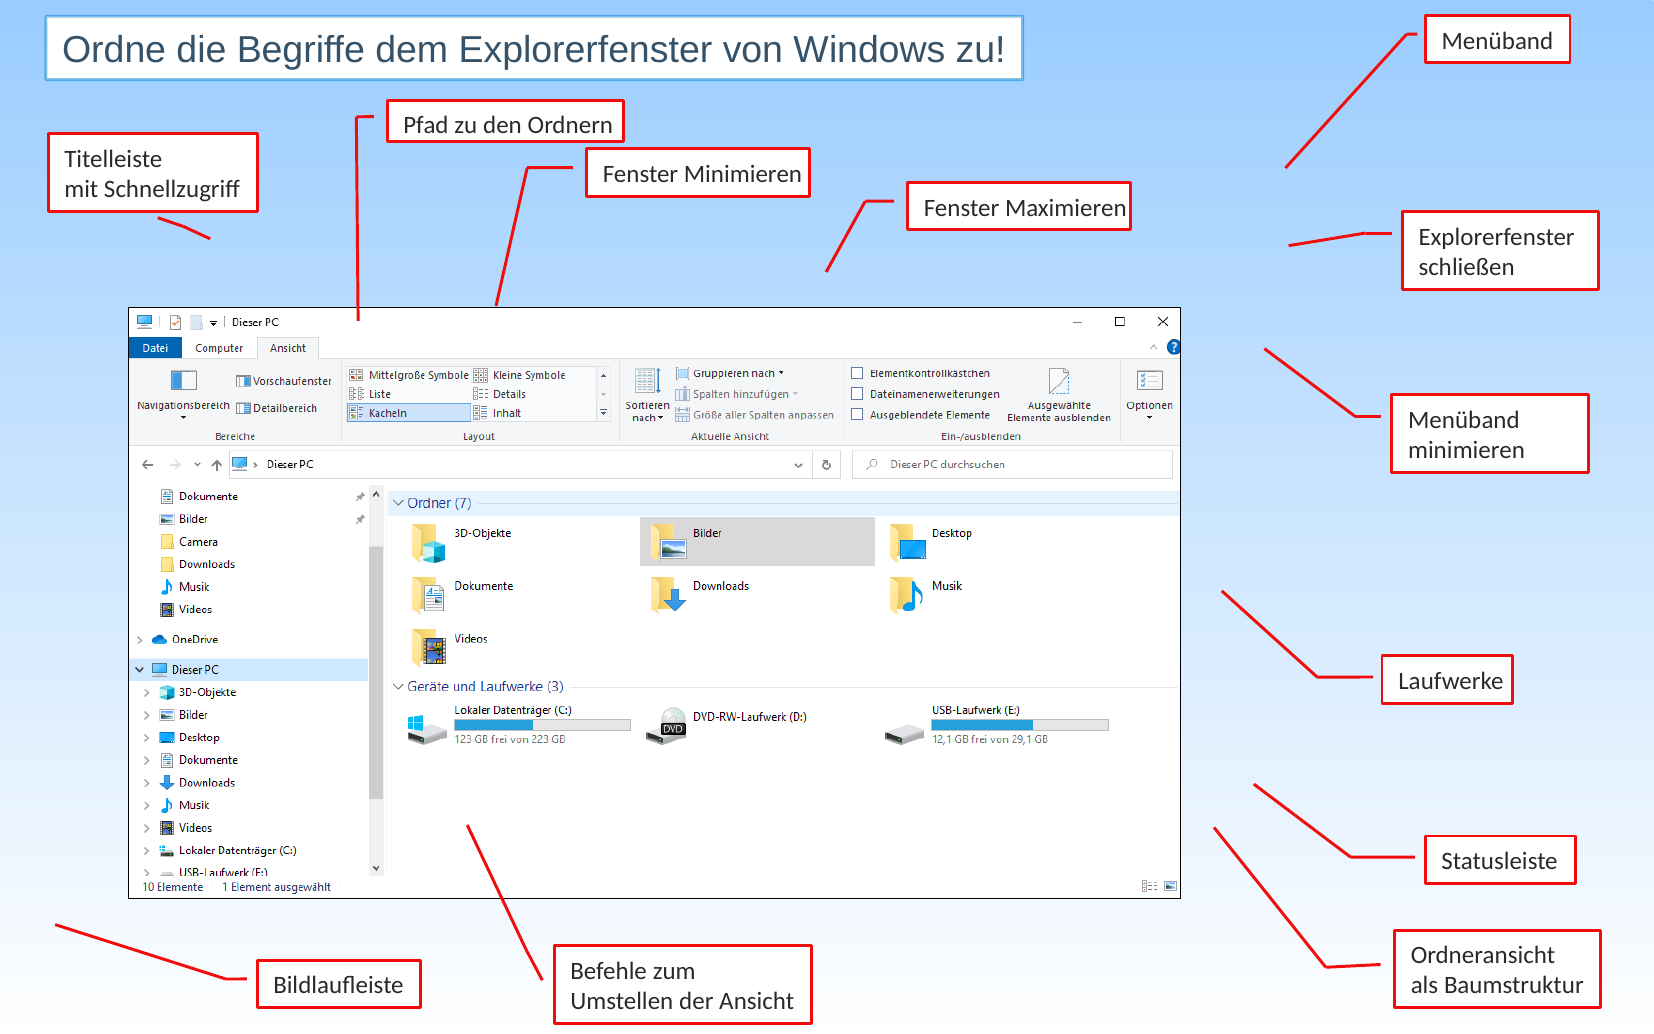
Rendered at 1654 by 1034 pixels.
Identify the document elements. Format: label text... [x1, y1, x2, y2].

picture [128, 307, 1181, 898]
text_box Menüband minimieren [1392, 395, 1588, 473]
text_box Titelleiste mit Schnellzugriff [48, 134, 257, 211]
text_box Befehle zum Umstellen der Ansicht [554, 946, 812, 1024]
text_box Fenster Maximieren [908, 182, 1131, 230]
text_box Fenster Minimieren [587, 149, 810, 196]
text_box Menüband [1425, 15, 1570, 63]
text_box Explorerfenster schließen [1402, 211, 1599, 289]
text_box Pfad zu den Ordnern [387, 100, 624, 142]
text_box Bildlaufleiste [257, 960, 421, 1008]
text_box Ordne die Begriffe dem Explorerfenster von Windows zu! [45, 16, 1023, 80]
text_box Ordneransicht als Baumstruktur [1395, 930, 1601, 1008]
text_box Statusleiste [1425, 836, 1575, 884]
text_box Laufwerke [1382, 656, 1512, 704]
